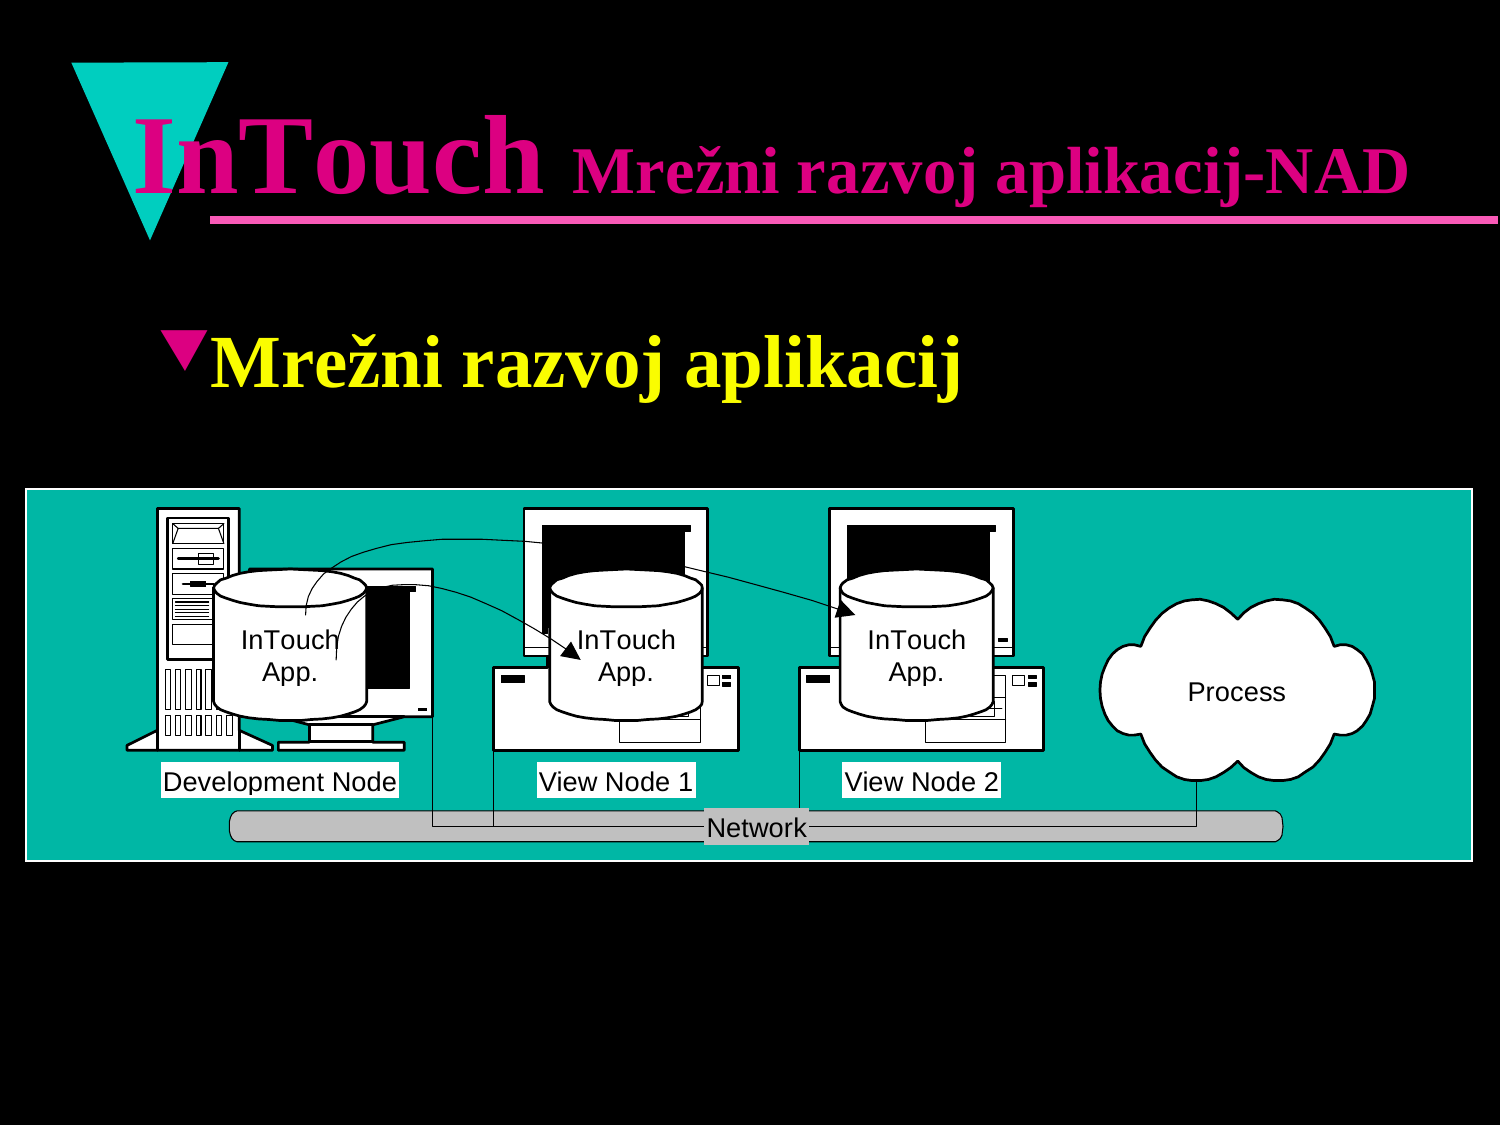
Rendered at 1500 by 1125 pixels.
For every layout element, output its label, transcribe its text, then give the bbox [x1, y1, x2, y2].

list Mrežni razvoj aplikacij [143, 314, 1500, 990]
chart [118, 499, 1434, 876]
title InTouch Mrežni razvoj aplikacij-NAD [117, 63, 1500, 251]
text_box [26, 488, 1473, 862]
